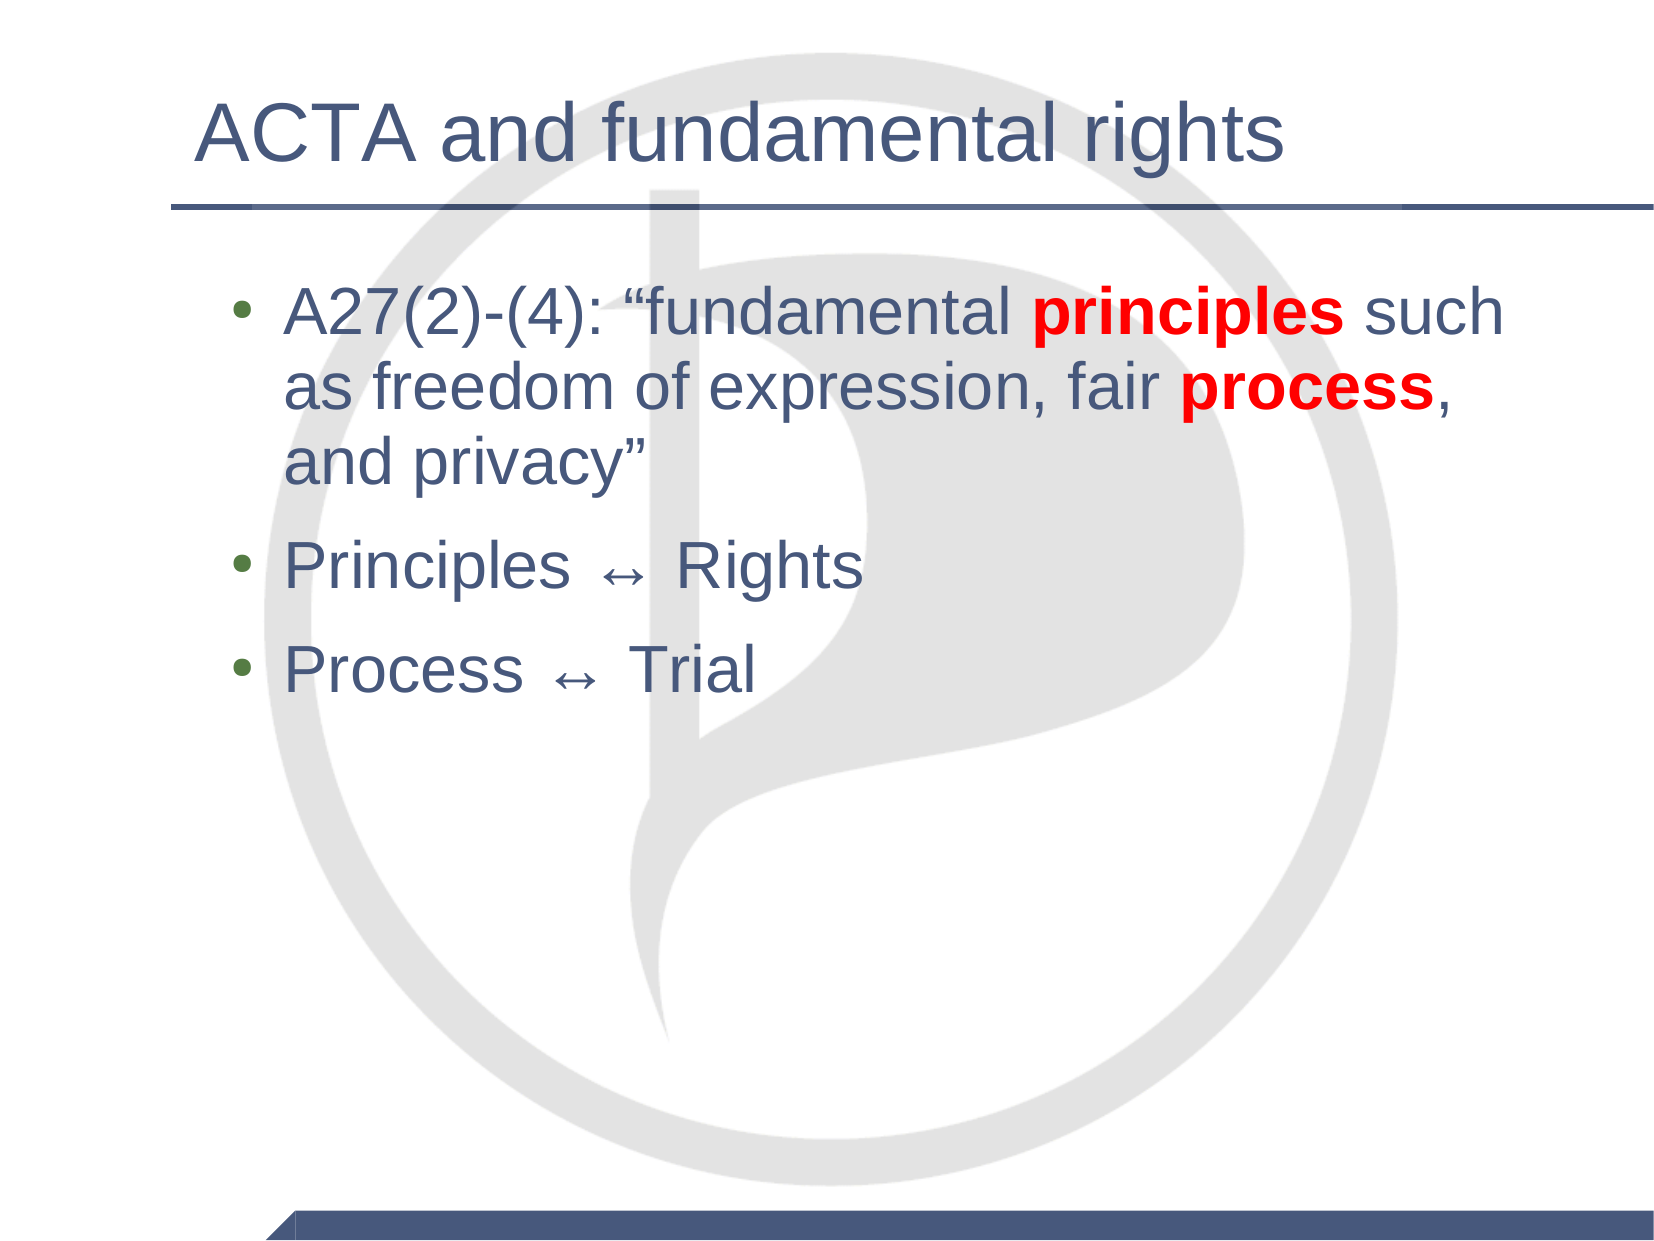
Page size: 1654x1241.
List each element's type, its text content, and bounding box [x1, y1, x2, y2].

title ACTA and fundamental rights [194, 29, 1530, 237]
list A27(2)-(4): “fundamental principles such as freedom of expression, fair process, and privacy” Principles ↔ Rights Process ↔ Trial [212, 274, 1530, 1093]
